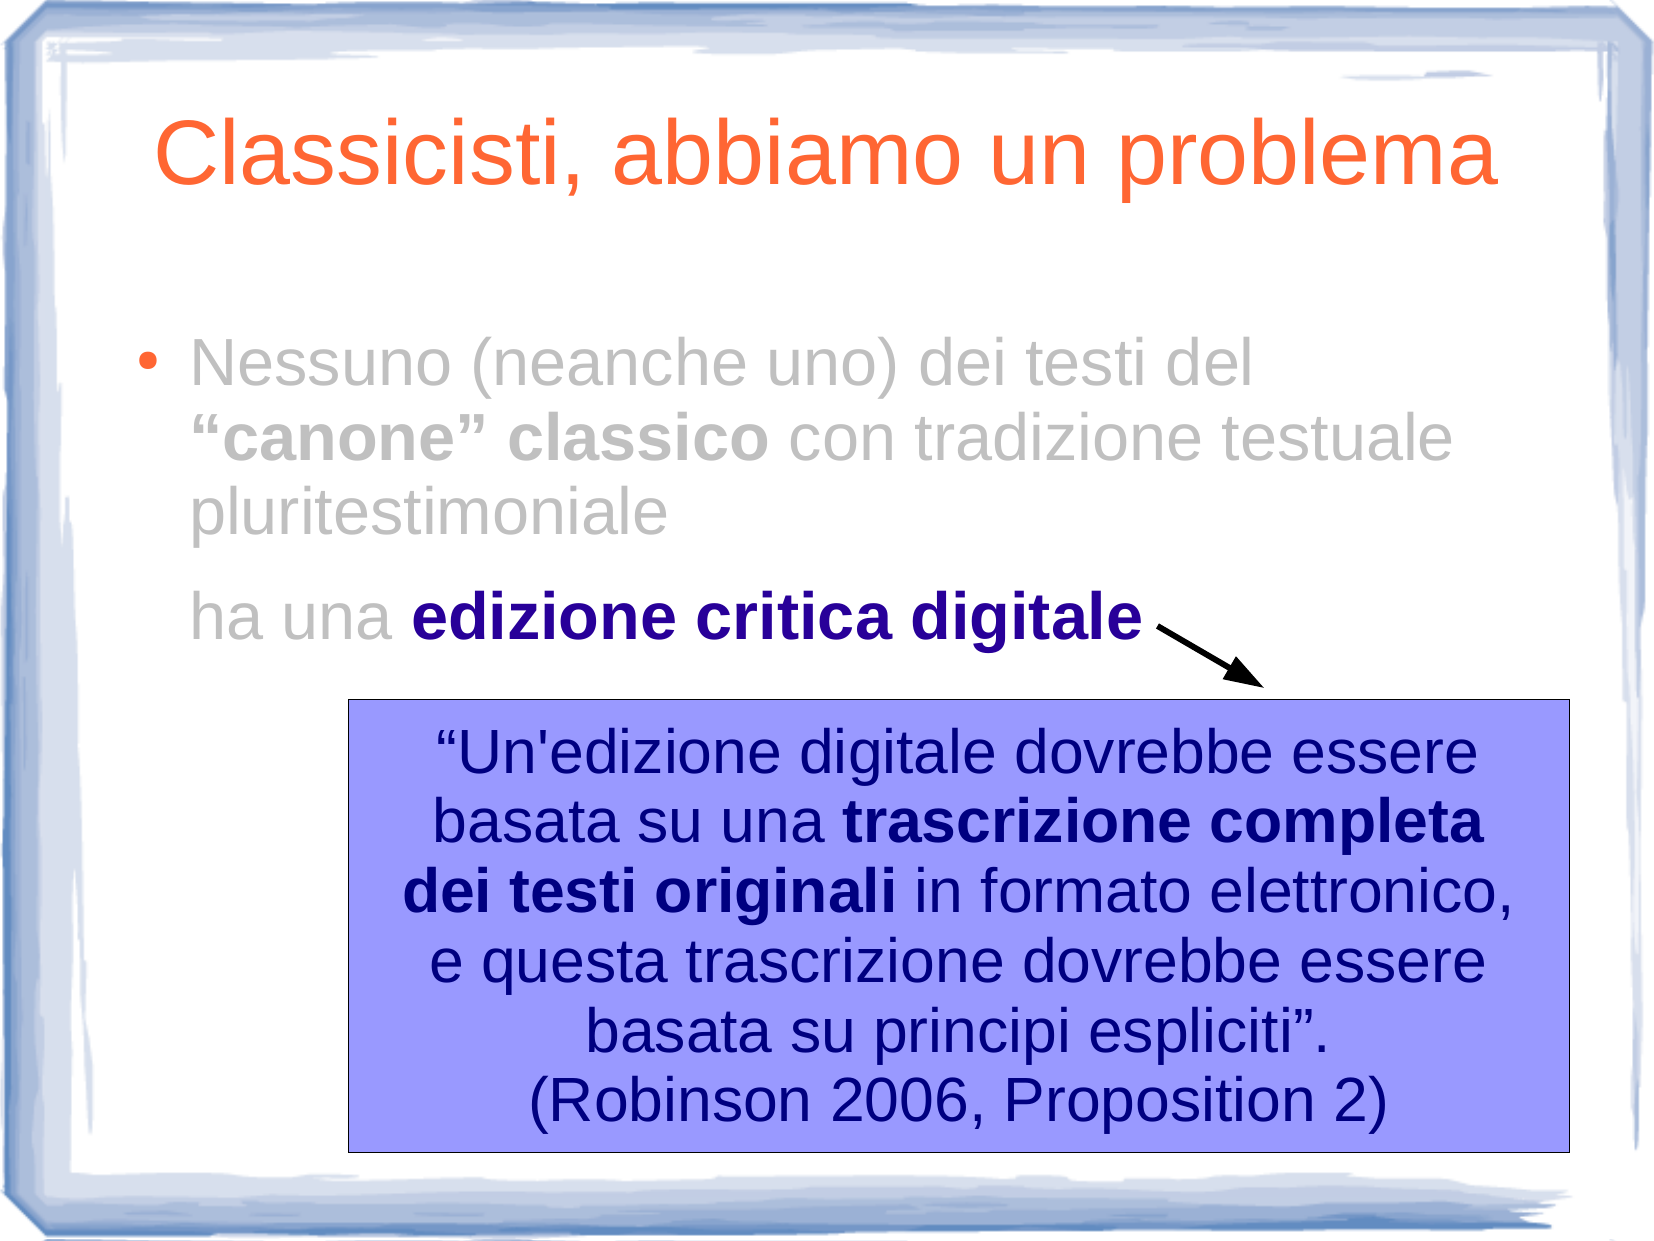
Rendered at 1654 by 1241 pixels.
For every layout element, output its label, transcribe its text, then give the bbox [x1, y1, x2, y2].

picture [0, 0, 1654, 1241]
title Classicisti, abbiamo un problema [82, 49, 1571, 257]
list Nessuno (neanche uno) dei testi del “canone” classico con tradizione testuale pluritestimoniale ha una edizione critica digitale [118, 324, 1571, 1045]
text_box “Un'edizione digitale dovrebbe essere basata su una trascrizione completa dei testi originali in formato elettronico, e questa trascrizione dovrebbe essere basata su principi espliciti”. (Robinson 2006, Proposition 2) [348, 1045, 1570, 1153]
